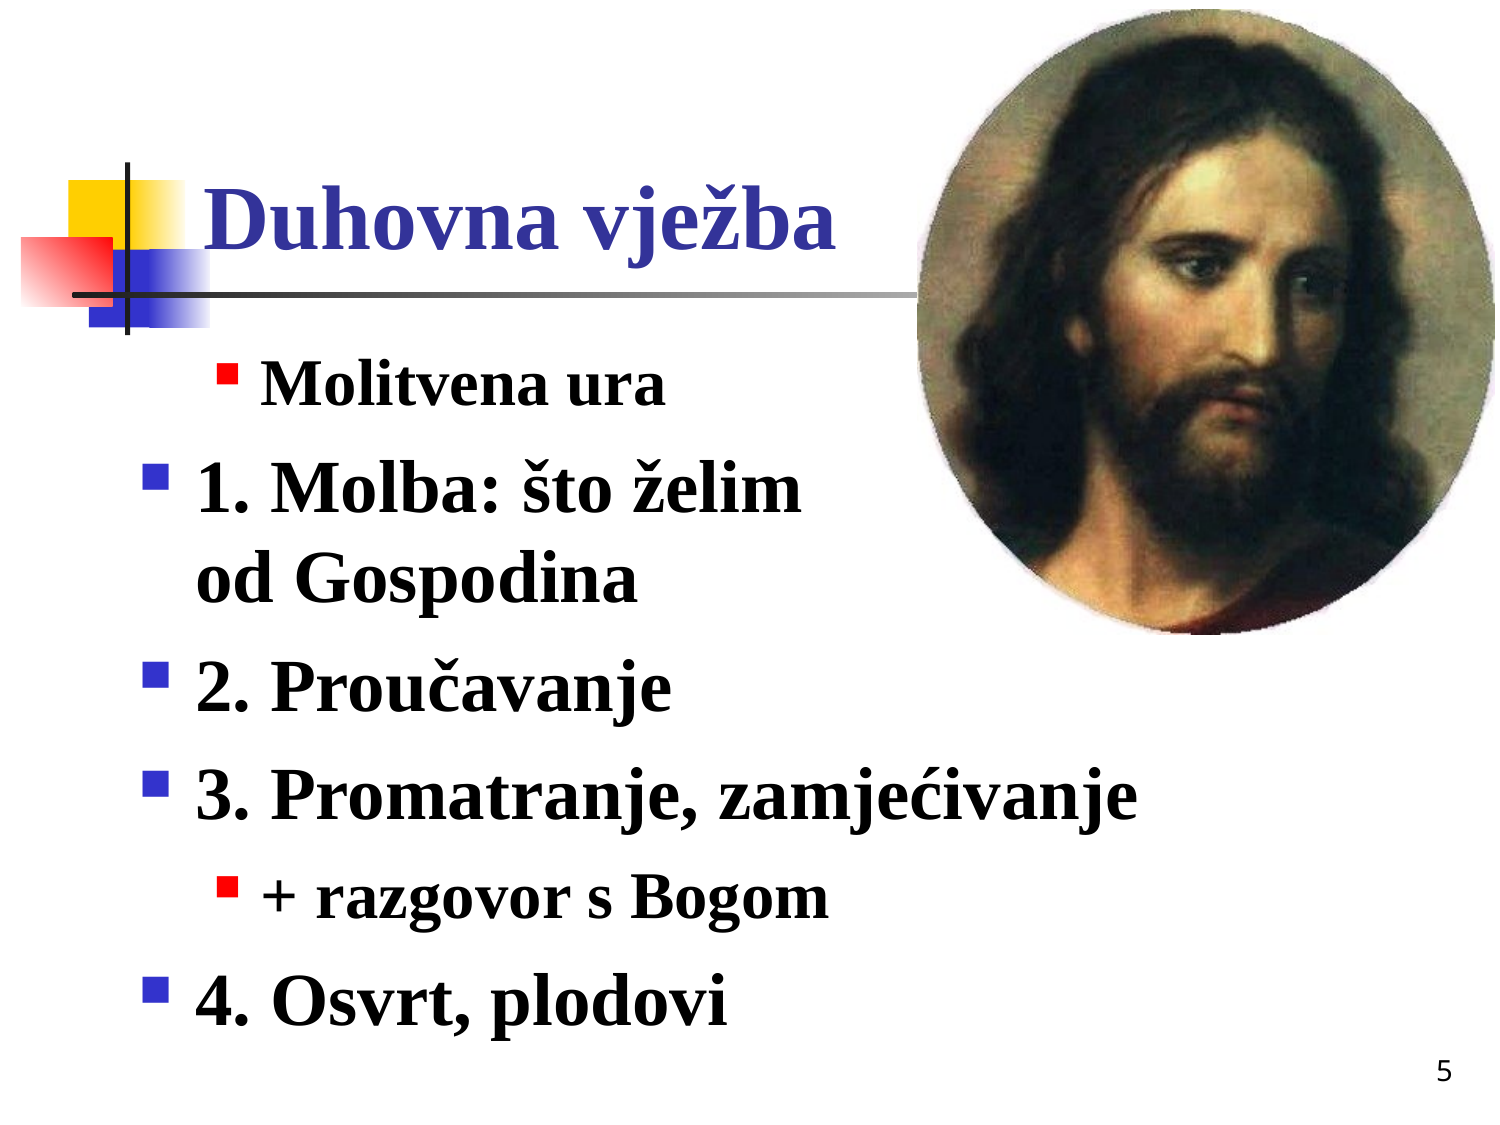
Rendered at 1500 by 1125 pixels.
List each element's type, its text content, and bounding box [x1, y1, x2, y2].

picture [917, 9, 1495, 635]
list Molitvena ura 1. Molba: što želim od Gospodina 2. Proučavanje 3. Promatranje, zamjećivanje + razgovor s Bogom 4. Osvrt, plodovi [123, 330, 1469, 1125]
title Duhovna vježba [188, 35, 917, 276]
